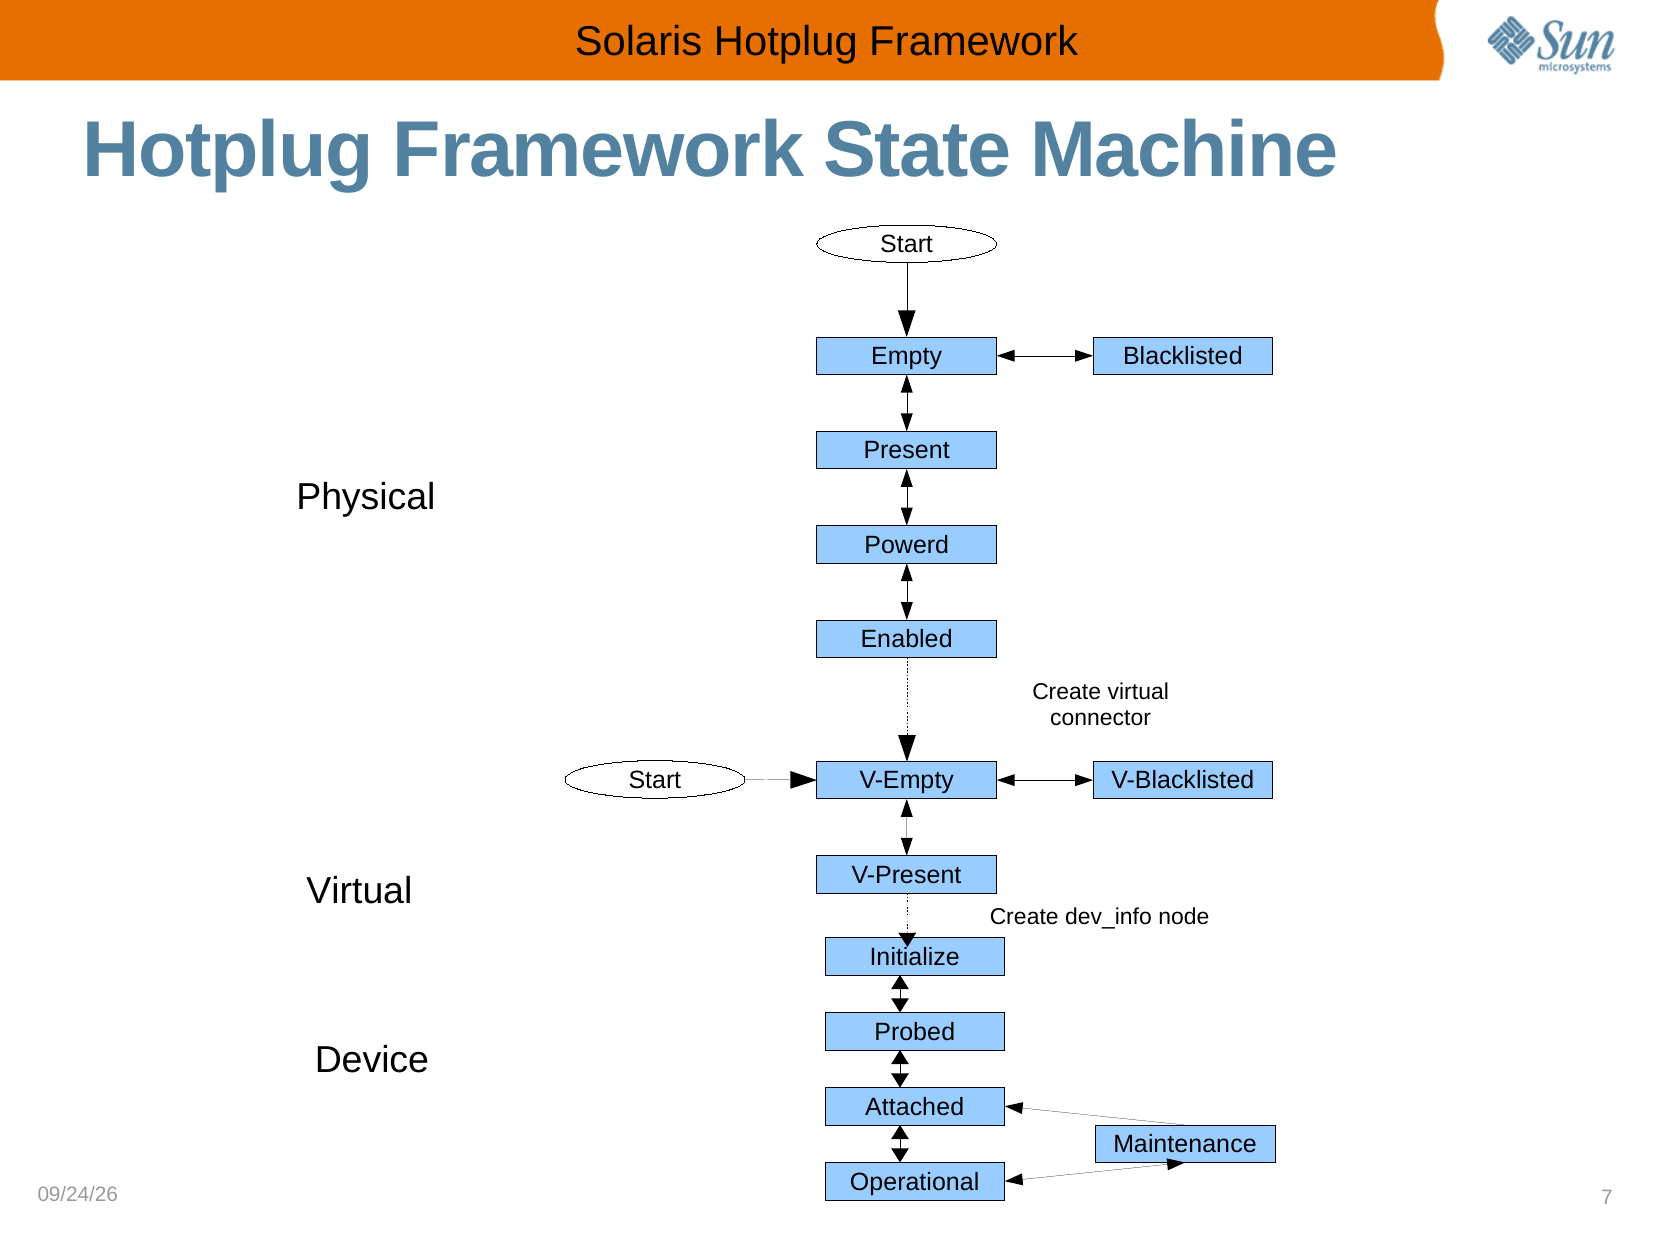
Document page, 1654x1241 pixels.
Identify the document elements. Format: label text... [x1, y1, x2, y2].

text_box Powerd [816, 525, 997, 564]
text_box Maintenance [1095, 1125, 1276, 1163]
title Hotplug Framework State Machine [82, 112, 1654, 202]
text_box Create virtual connector [963, 671, 1238, 713]
picture [0, 0, 1654, 83]
text_box Operational [825, 1162, 1005, 1201]
text_box Physical [281, 468, 451, 526]
text_box Start [565, 760, 745, 799]
text_box Virtual [291, 862, 428, 920]
text_box Enabled [816, 620, 997, 658]
text_box V-Empty [816, 761, 997, 799]
text_box Blacklisted [1093, 337, 1273, 375]
text_box Initialize [825, 937, 1005, 976]
text_box Probed [825, 1012, 1005, 1051]
text_box Present [816, 431, 997, 469]
text_box Attached [825, 1087, 1005, 1126]
text_box Start [816, 225, 997, 263]
text_box V-Blacklisted [1093, 761, 1273, 799]
text_box Device [300, 1030, 444, 1088]
text_box Create dev_info node [975, 896, 1225, 938]
text_box Empty [816, 337, 997, 375]
text_box V-Present [816, 855, 997, 894]
